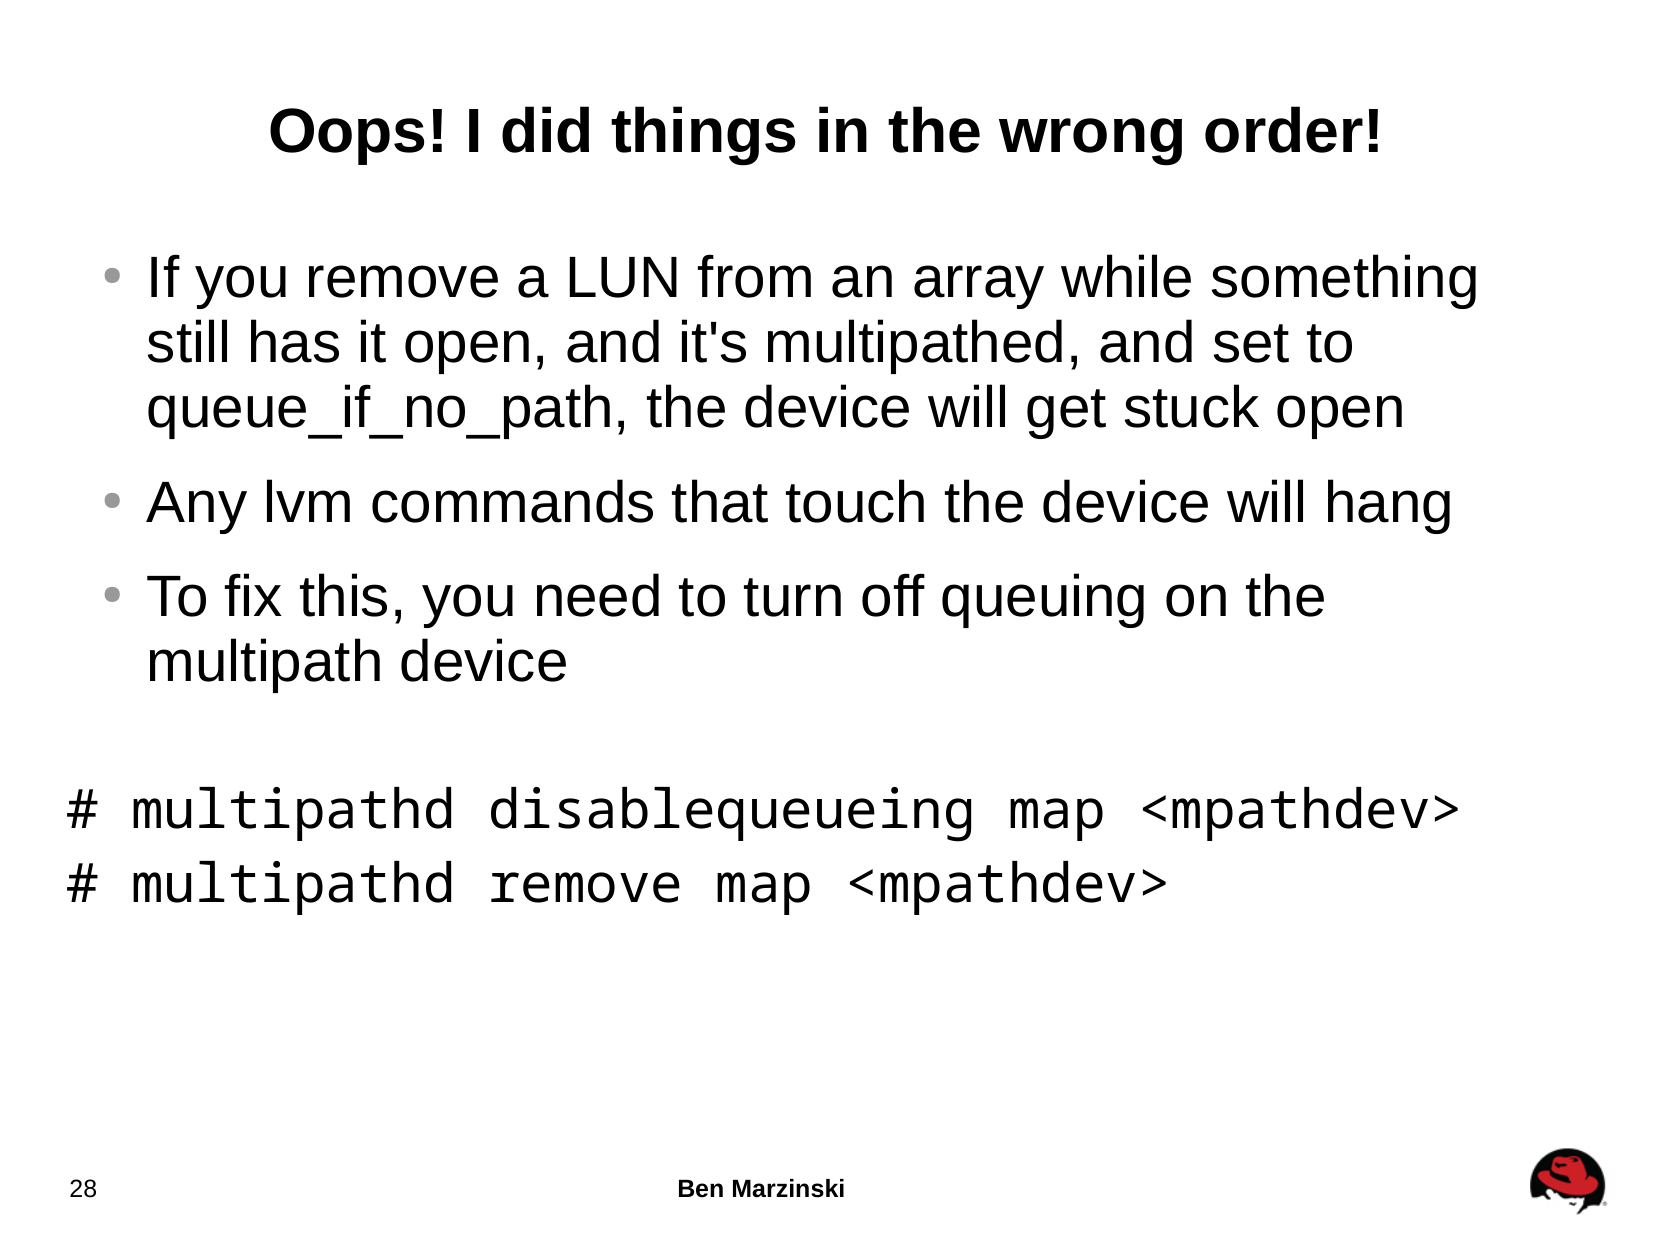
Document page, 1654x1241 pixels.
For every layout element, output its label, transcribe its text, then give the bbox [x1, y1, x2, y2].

text_box # multipathd disablequeueing map <mpathdev> # multipathd remove map <mpathdev> [51, 763, 1576, 888]
title Oops! I did things in the wrong order! [82, 45, 1571, 218]
list If you remove a LUN from an array while something still has it open, and it's multipathed, and set to queue_if_no_path, the device will get stuck open Any lvm commands that touch the device will hang To fix this, you need to turn off queuing on the multipath device [86, 244, 1576, 713]
picture [1529, 1146, 1613, 1224]
